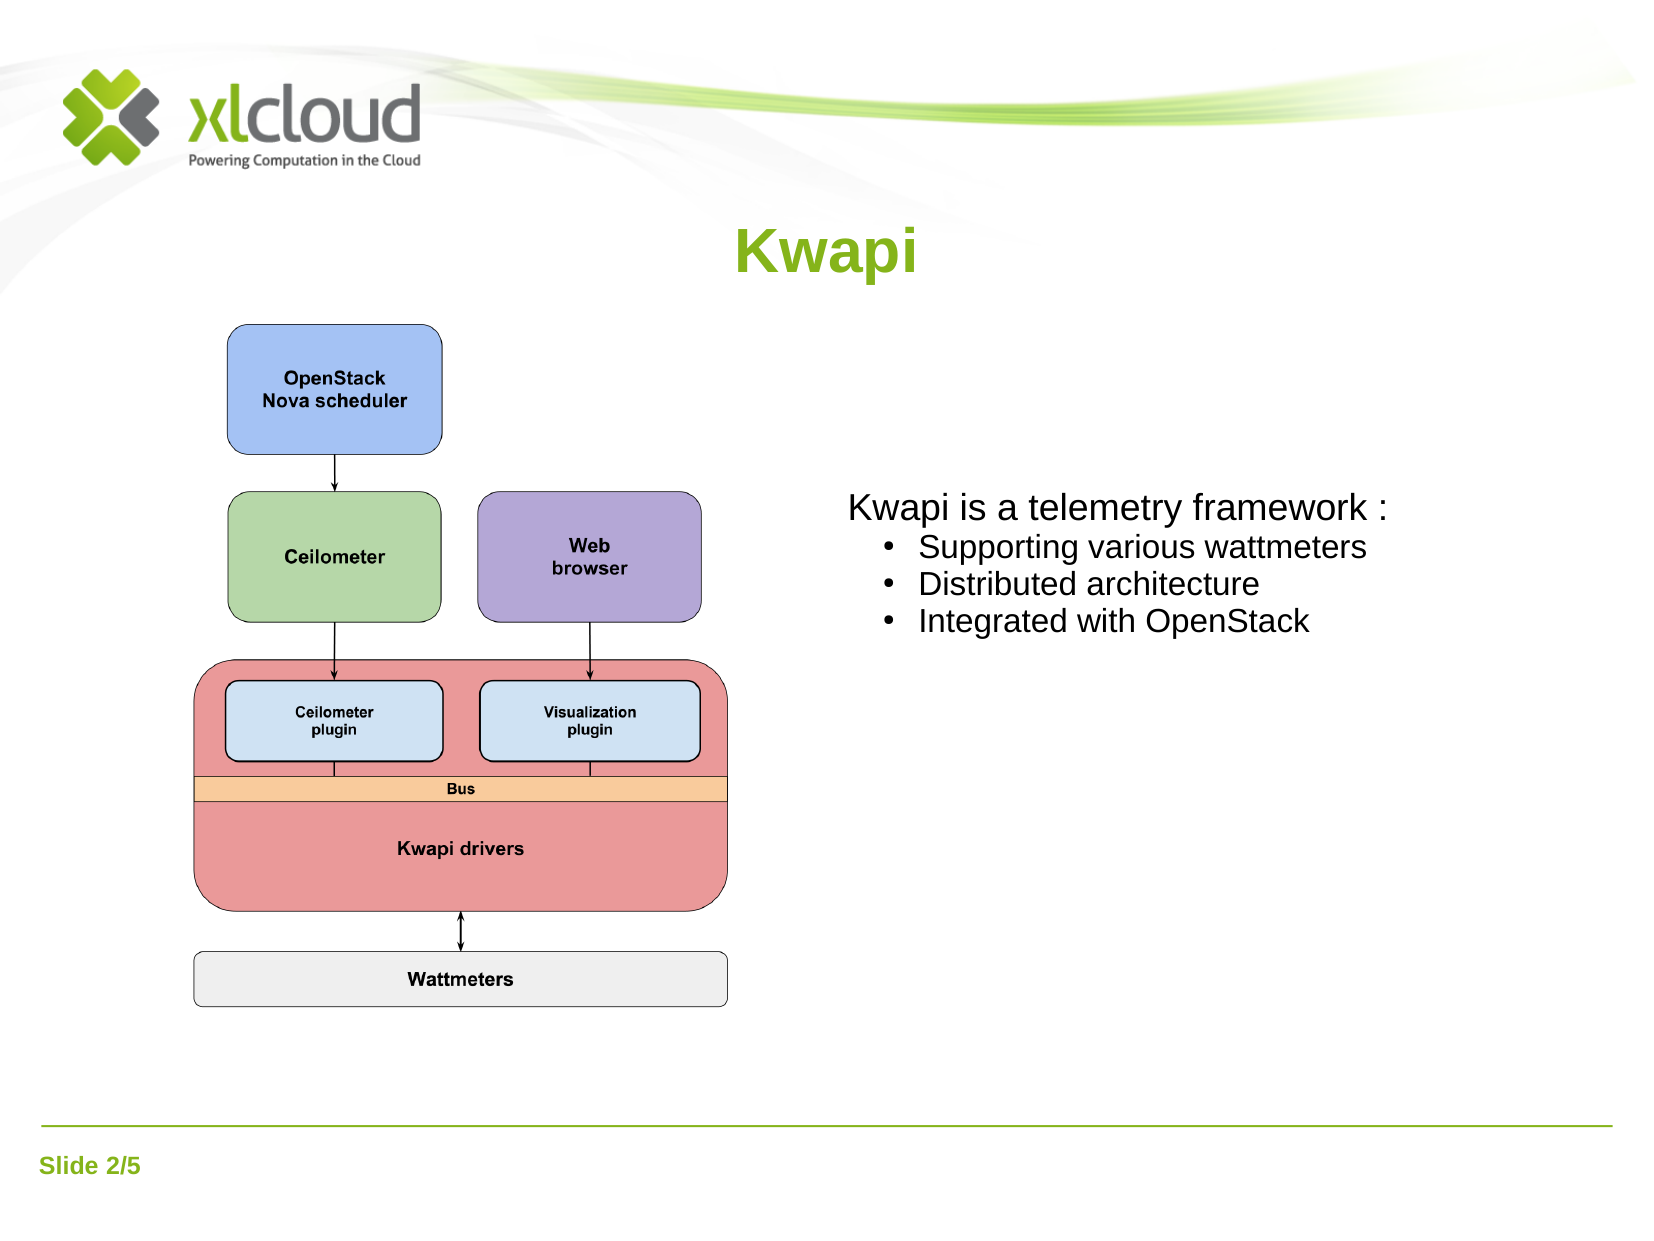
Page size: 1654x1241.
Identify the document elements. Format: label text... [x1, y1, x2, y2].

text_box Kwapi is a telemetry framework : Supporting various wattmeters Distributed architecture Integrated with OpenStack [832, 478, 1595, 780]
title Kwapi [59, 206, 1595, 297]
picture [0, 0, 1654, 1241]
